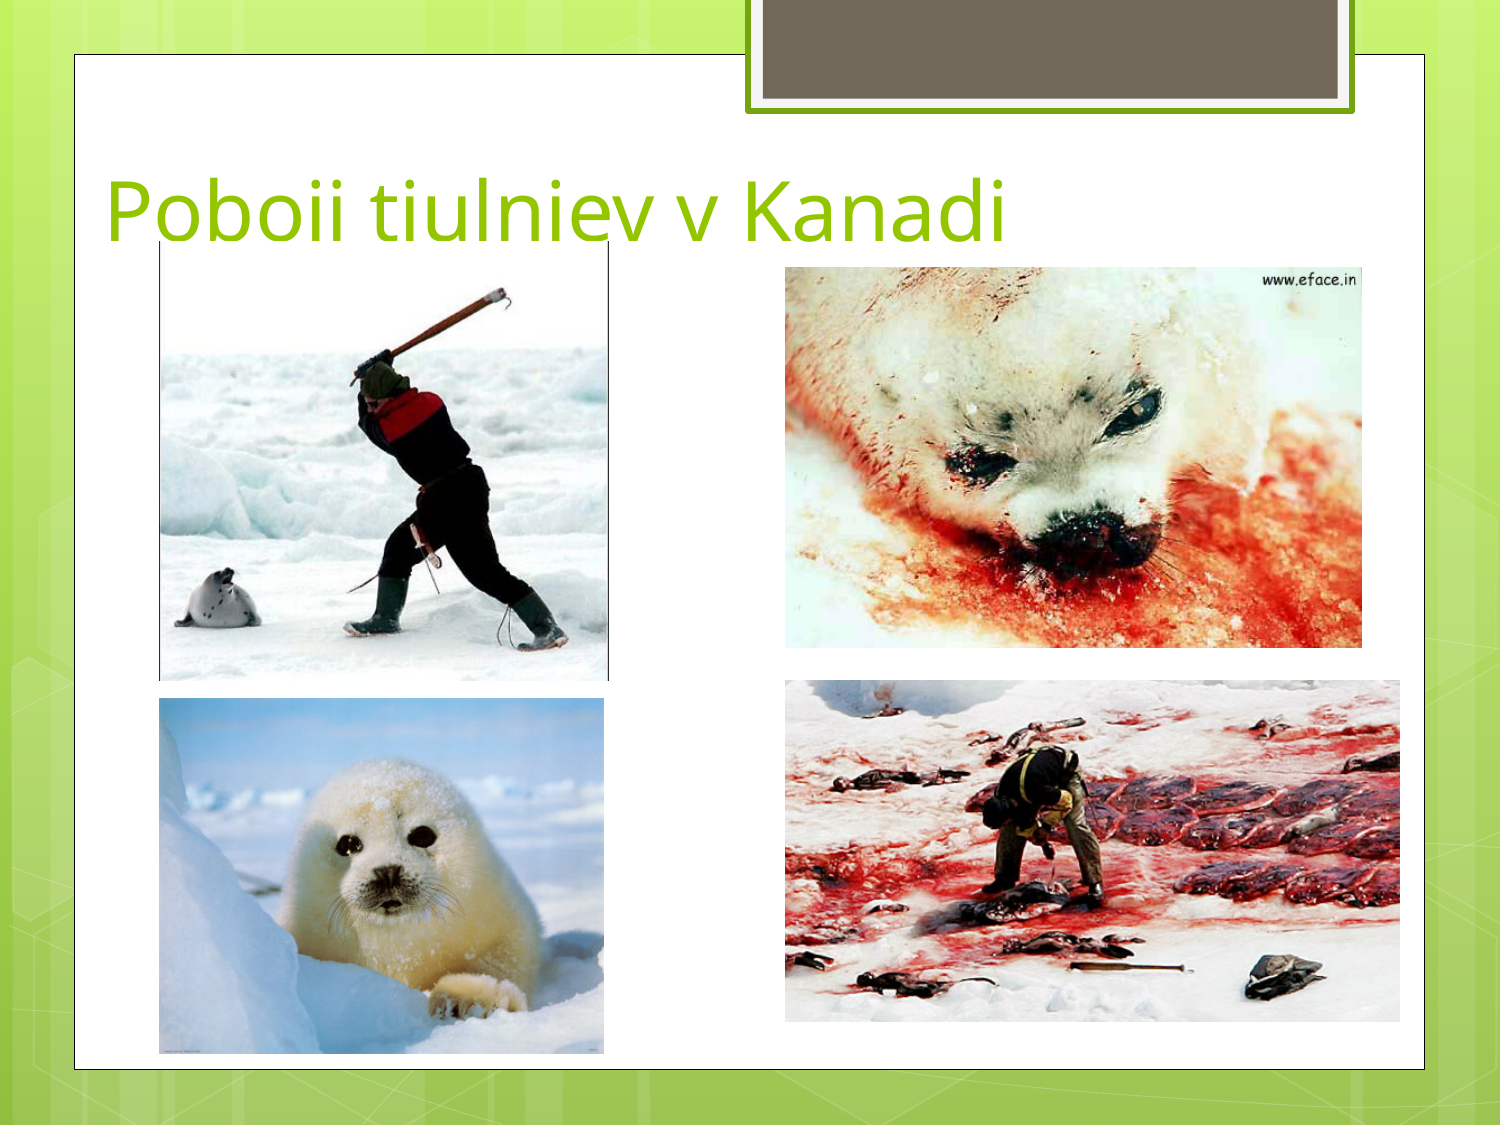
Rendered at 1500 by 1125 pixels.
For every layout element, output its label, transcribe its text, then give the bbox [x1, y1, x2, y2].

picture [785, 680, 1400, 1022]
title Poboji tjulnjev v Kanadi [88, 78, 1241, 266]
picture [159, 698, 604, 1054]
picture [785, 267, 1362, 648]
picture [159, 241, 609, 681]
